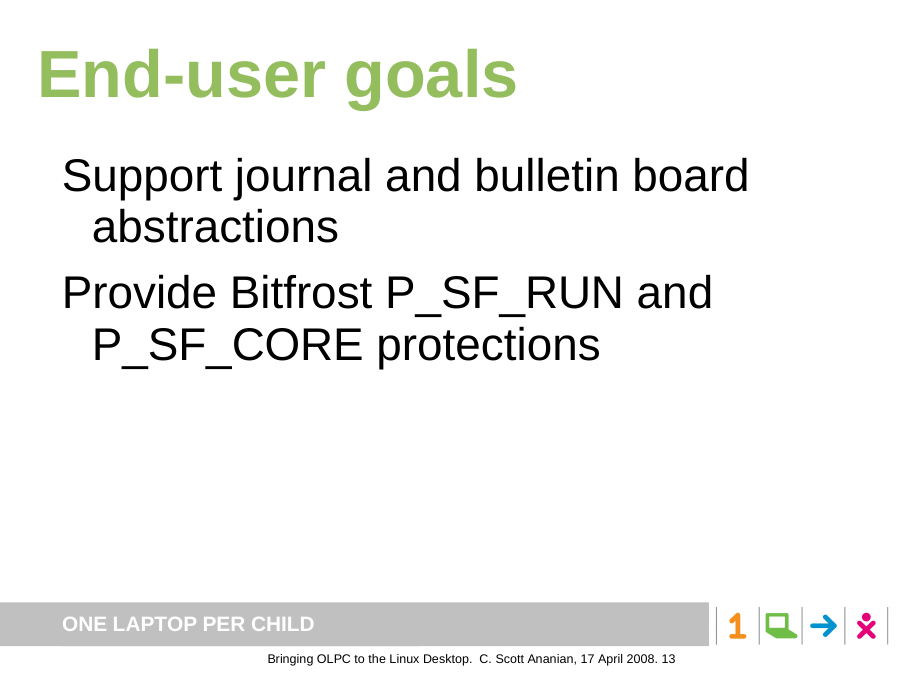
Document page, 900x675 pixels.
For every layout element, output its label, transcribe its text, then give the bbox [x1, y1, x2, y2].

title End-user goals [37, 37, 856, 225]
picture [844, 598, 897, 654]
list Support journal and bulletin board abstractions Provide Bitfrost P_SF_RUN and P_SF_CORE protections [61, 150, 844, 675]
